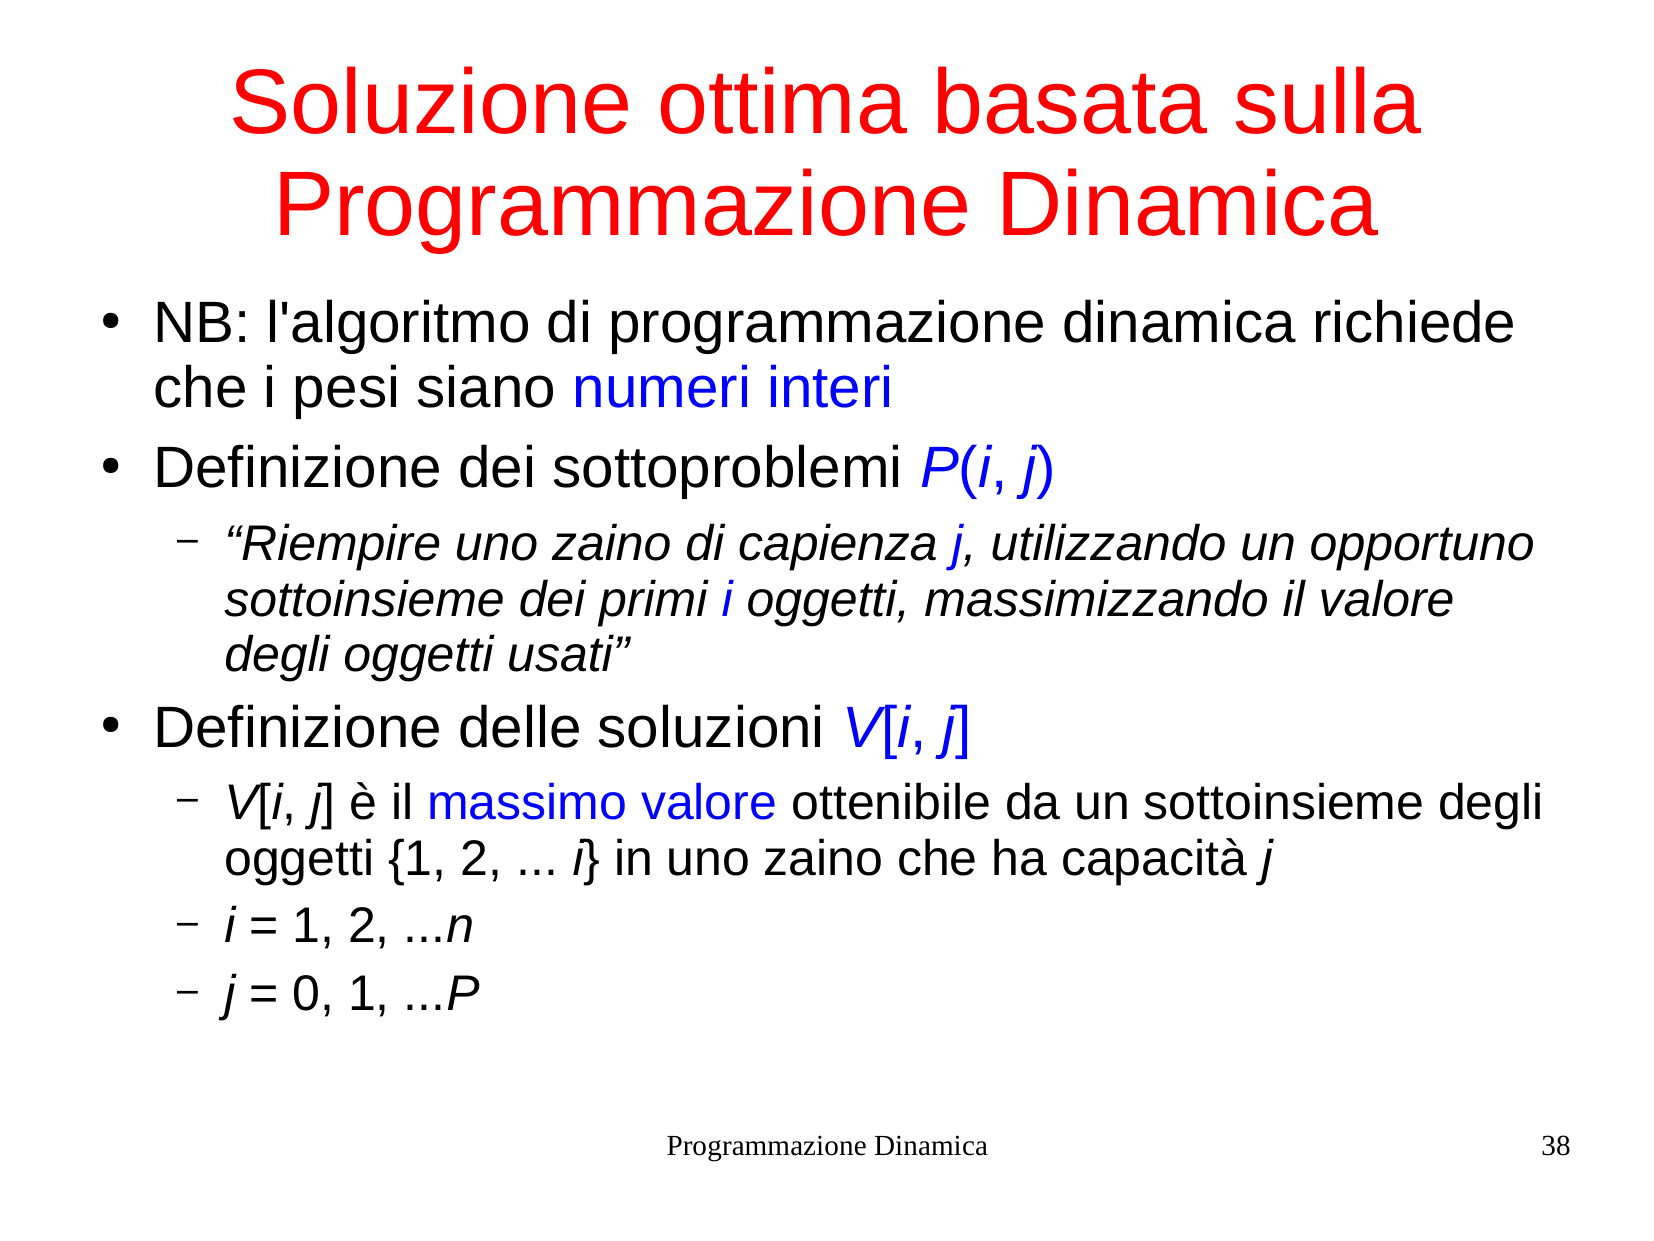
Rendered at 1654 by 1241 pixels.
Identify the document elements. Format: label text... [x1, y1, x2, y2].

title Soluzione ottima basata sulla Programmazione Dinamica [82, 49, 1571, 257]
list NB: l'algoritmo di programmazione dinamica richiede che i pesi siano numeri interi Definizione dei sottoproblemi P(i, j) “Riempire uno zaino di capienza j, utilizzando un opportuno sottoinsieme dei primi i oggetti, massimizzando il valore degli oggetti usati” Definizione delle soluzioni V[i, j] V[i, j] è il massimo valore ottenibile da un sottoinsieme degli oggetti {1, 2, ... i} in uno zaino che ha capacità j i = 1, 2, ...n j = 0, 1, ...P [82, 290, 1571, 1109]
